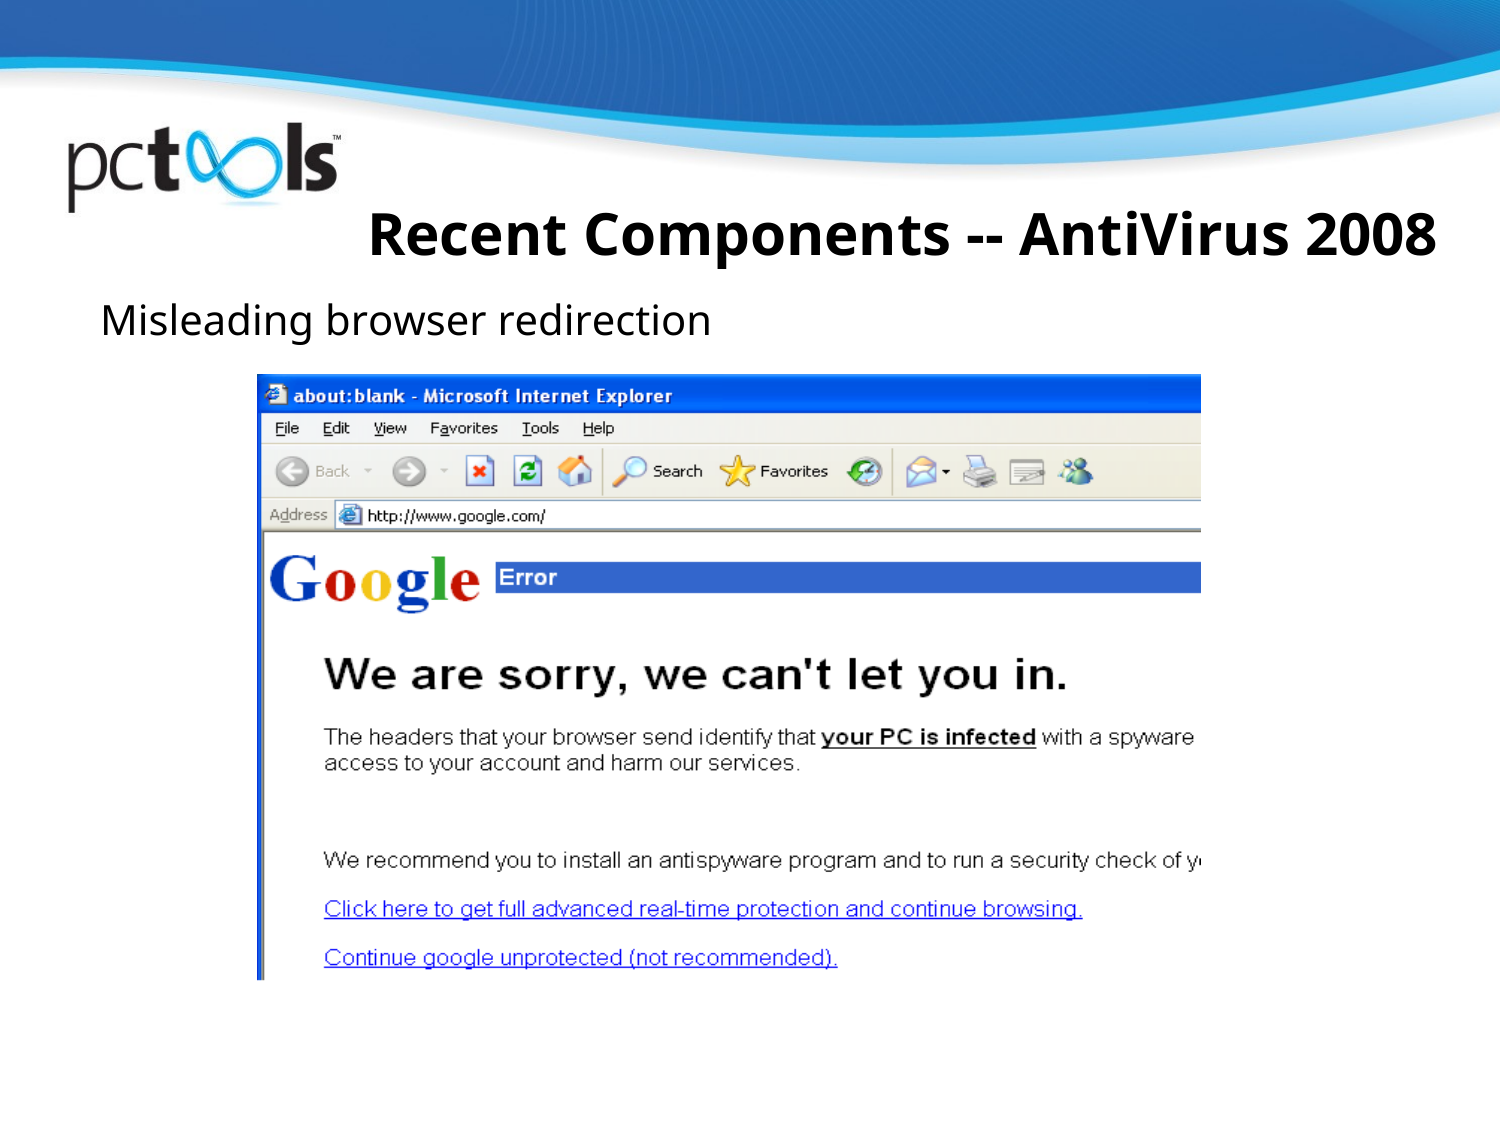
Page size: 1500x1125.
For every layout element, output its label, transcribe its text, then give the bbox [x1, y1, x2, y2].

picture [0, 0, 1500, 222]
title Recent Components -- AntiVirus 2008 [88, 146, 1439, 319]
picture [194, 138, 207, 146]
picture [257, 374, 1201, 983]
list Misleading browser redirection [100, 290, 1451, 1019]
